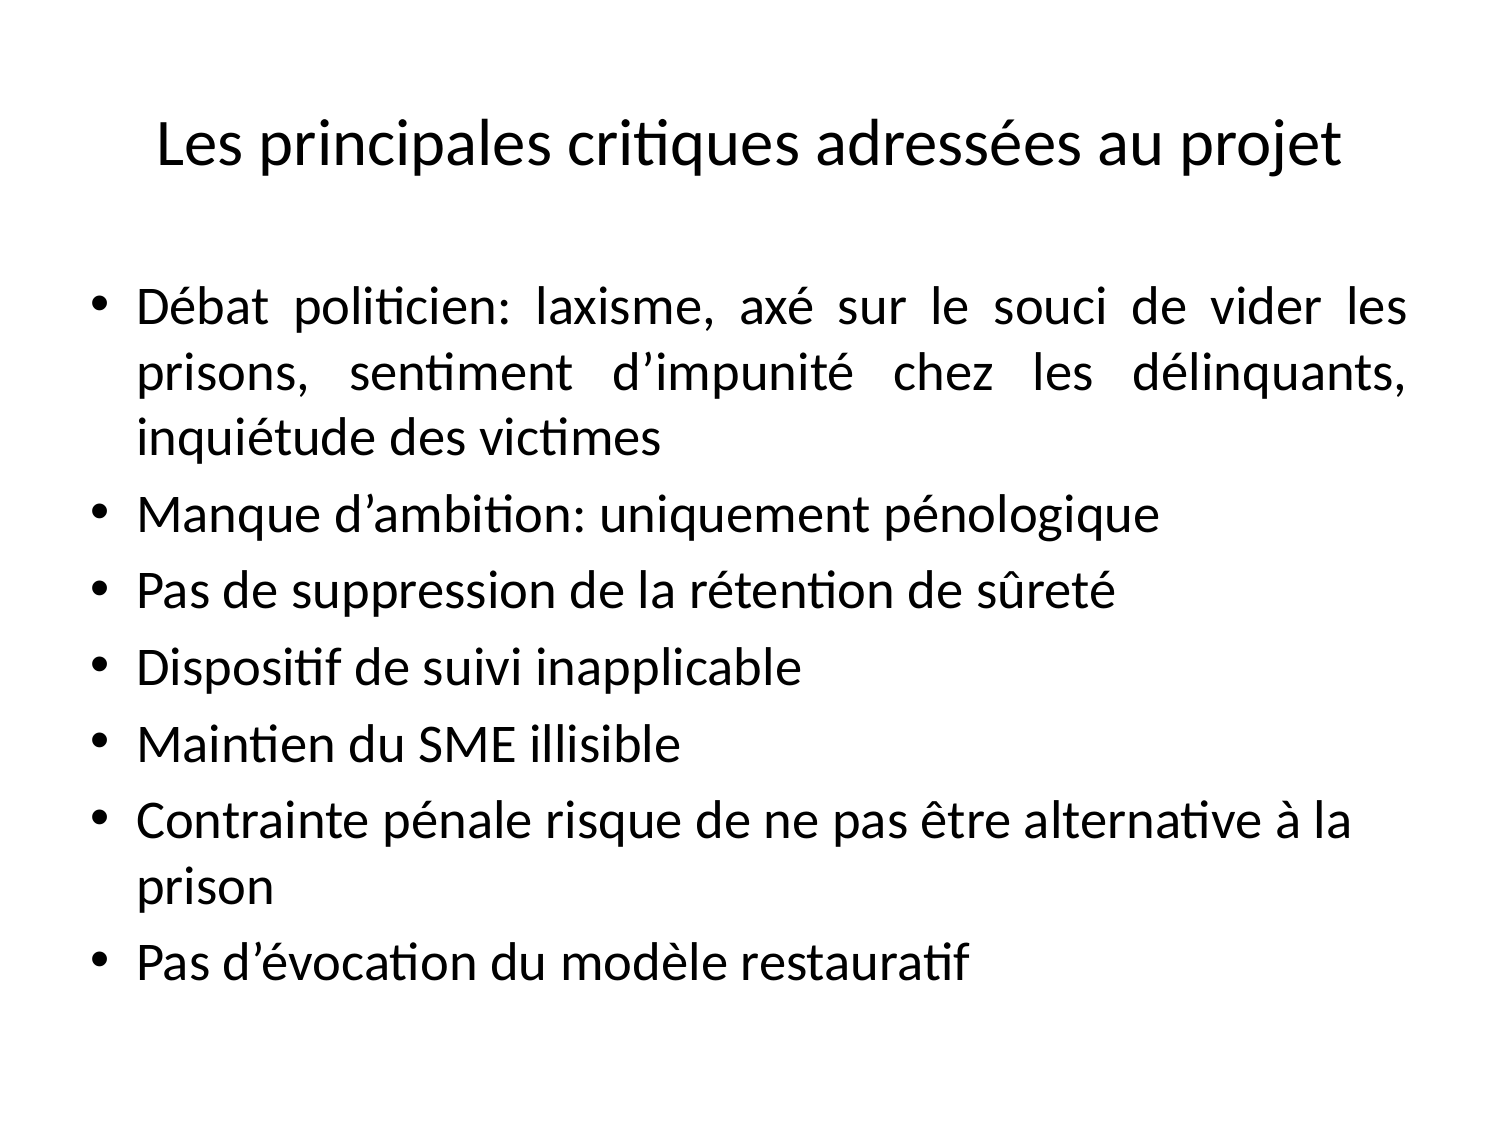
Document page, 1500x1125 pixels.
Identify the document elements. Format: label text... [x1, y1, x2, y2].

title Les principales critiques adressées au projet [75, 45, 1425, 233]
list Débat politicien: laxisme, axé sur le souci de vider les prisons, sentiment d’impunité chez les délinquants, inquiétude des victimes Manque d’ambition: uniquement pénologique Pas de suppression de la rétention de sûreté Dispositif de suivi inapplicable Maintien du SME illisible Contrainte pénale risque de ne pas être alternative à la prison Pas d’évocation du modèle restauratif [75, 262, 1425, 1005]
